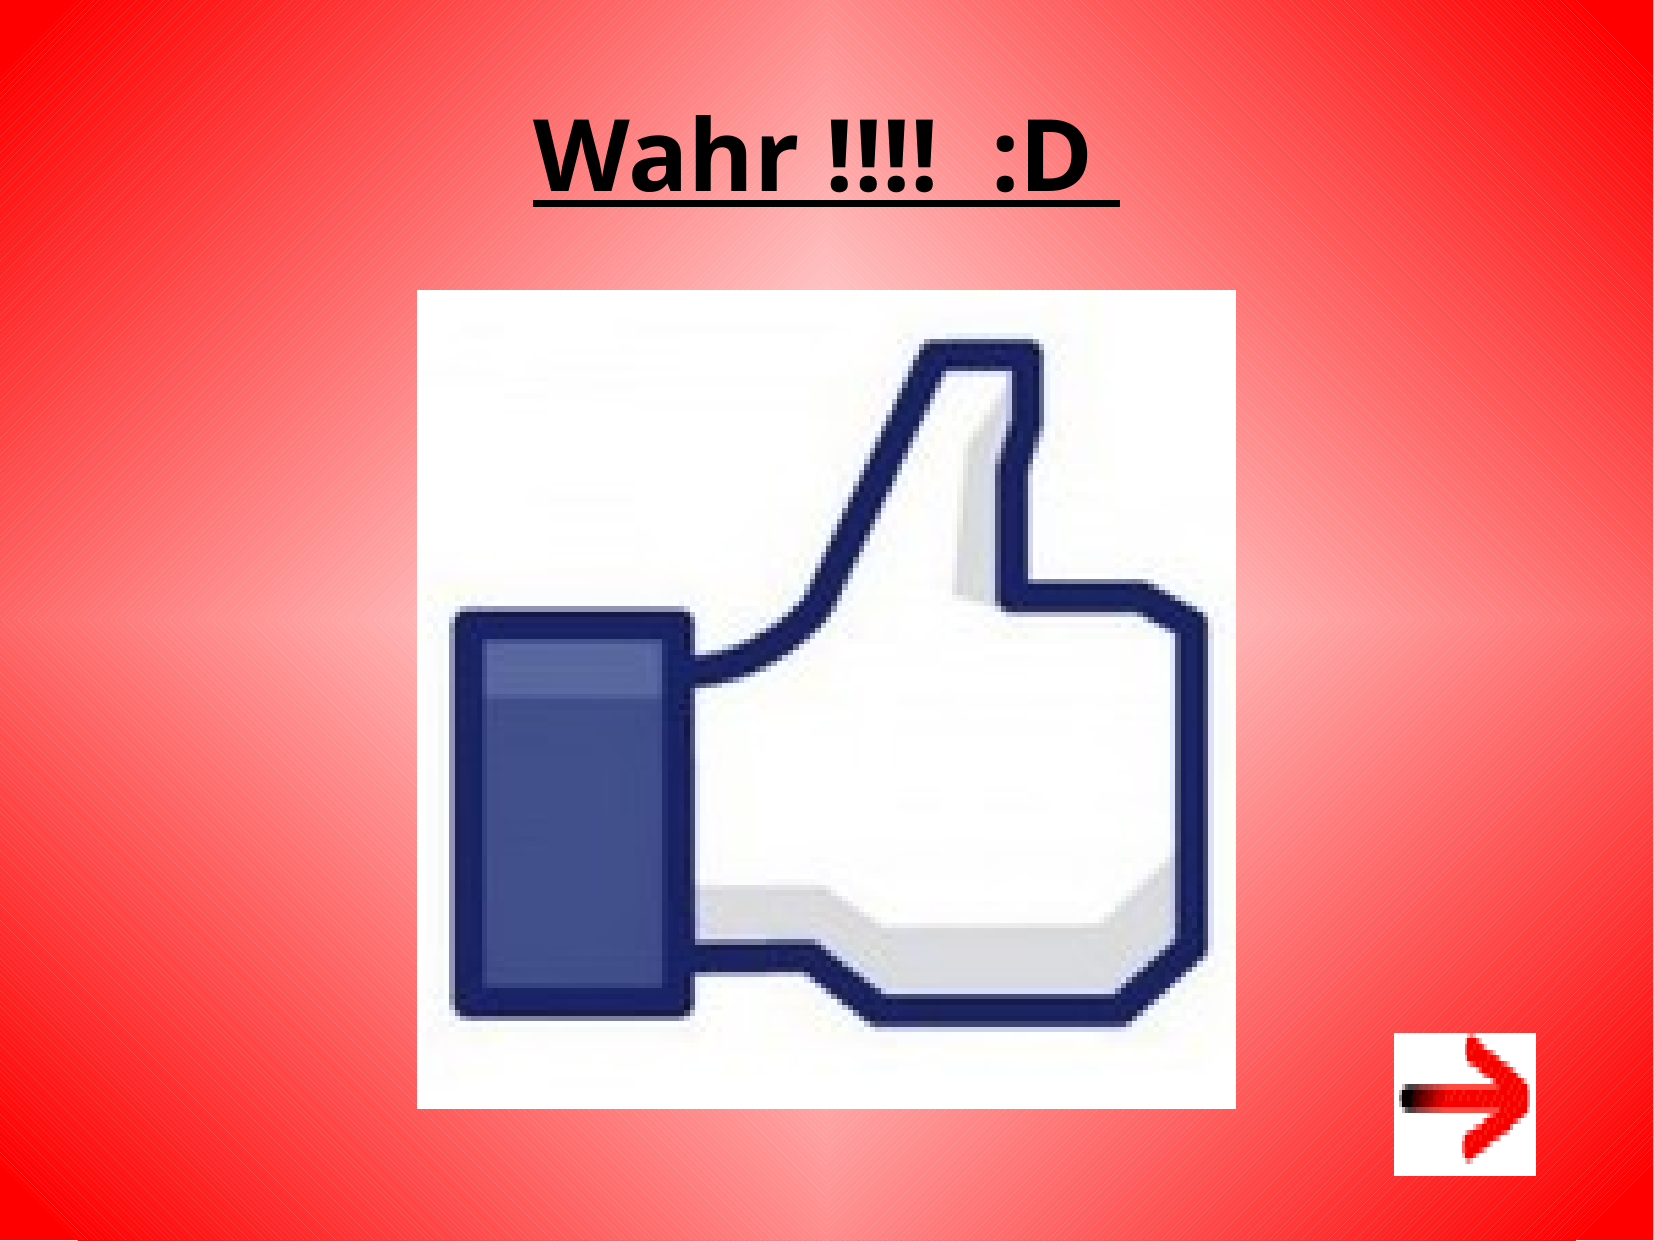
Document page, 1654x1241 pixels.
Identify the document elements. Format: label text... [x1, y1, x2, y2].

picture [417, 290, 1236, 1109]
title Wahr !!!! :D [82, 49, 1571, 257]
picture [1394, 1033, 1536, 1176]
